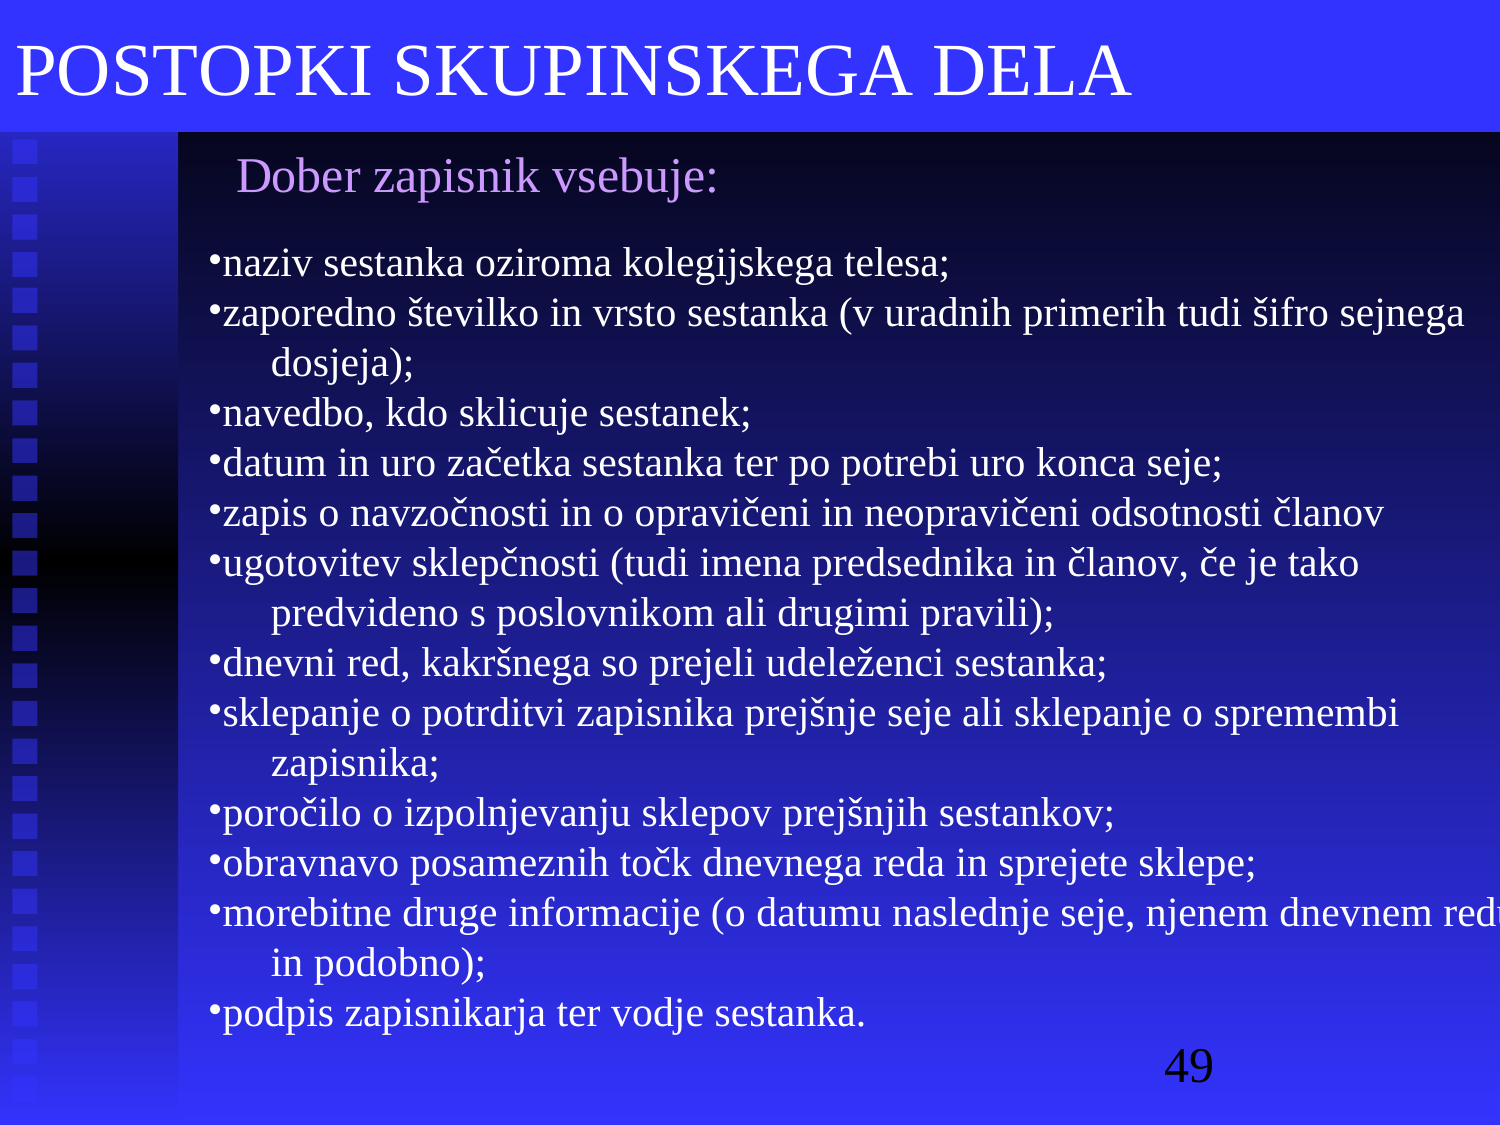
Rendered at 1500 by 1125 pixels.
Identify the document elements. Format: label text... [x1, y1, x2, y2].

text_box naziv sestanka oziroma kolegijskega telesa; zaporedno številko in vrsto sestanka (v uradnih primerih tudi šifro sejnega dosjeja); navedbo, kdo sklicuje sestanek; datum in uro začetka sestanka ter po potrebi uro konca seje; zapis o navzočnosti in o opravičeni in neopravičeni odsotnosti članov ugotovitev sklepčnosti (tudi imena predsednika in članov, če je tako predvideno s poslovnikom ali drugimi pravili); dnevni red, kakršnega so prejeli udeleženci sestanka; sklepanje o potrditvi zapisnika prejšnje seje ali sklepanje o spremembi zapisnika; poročilo o izpolnjevanju sklepov prejšnjih sestankov; obravnavo posameznih točk dnevnega reda in sprejete sklepe; morebitne druge informacije (o datumu naslednje seje, njenem dnevnem redu in podobno); podpis zapisnikarja ter vodje sestanka. [130, 226, 1500, 1043]
text_box Dober zapisnik vsebuje: [221, 134, 1271, 210]
title POSTOPKI SKUPINSKEGA DELA [0, 0, 1500, 132]
